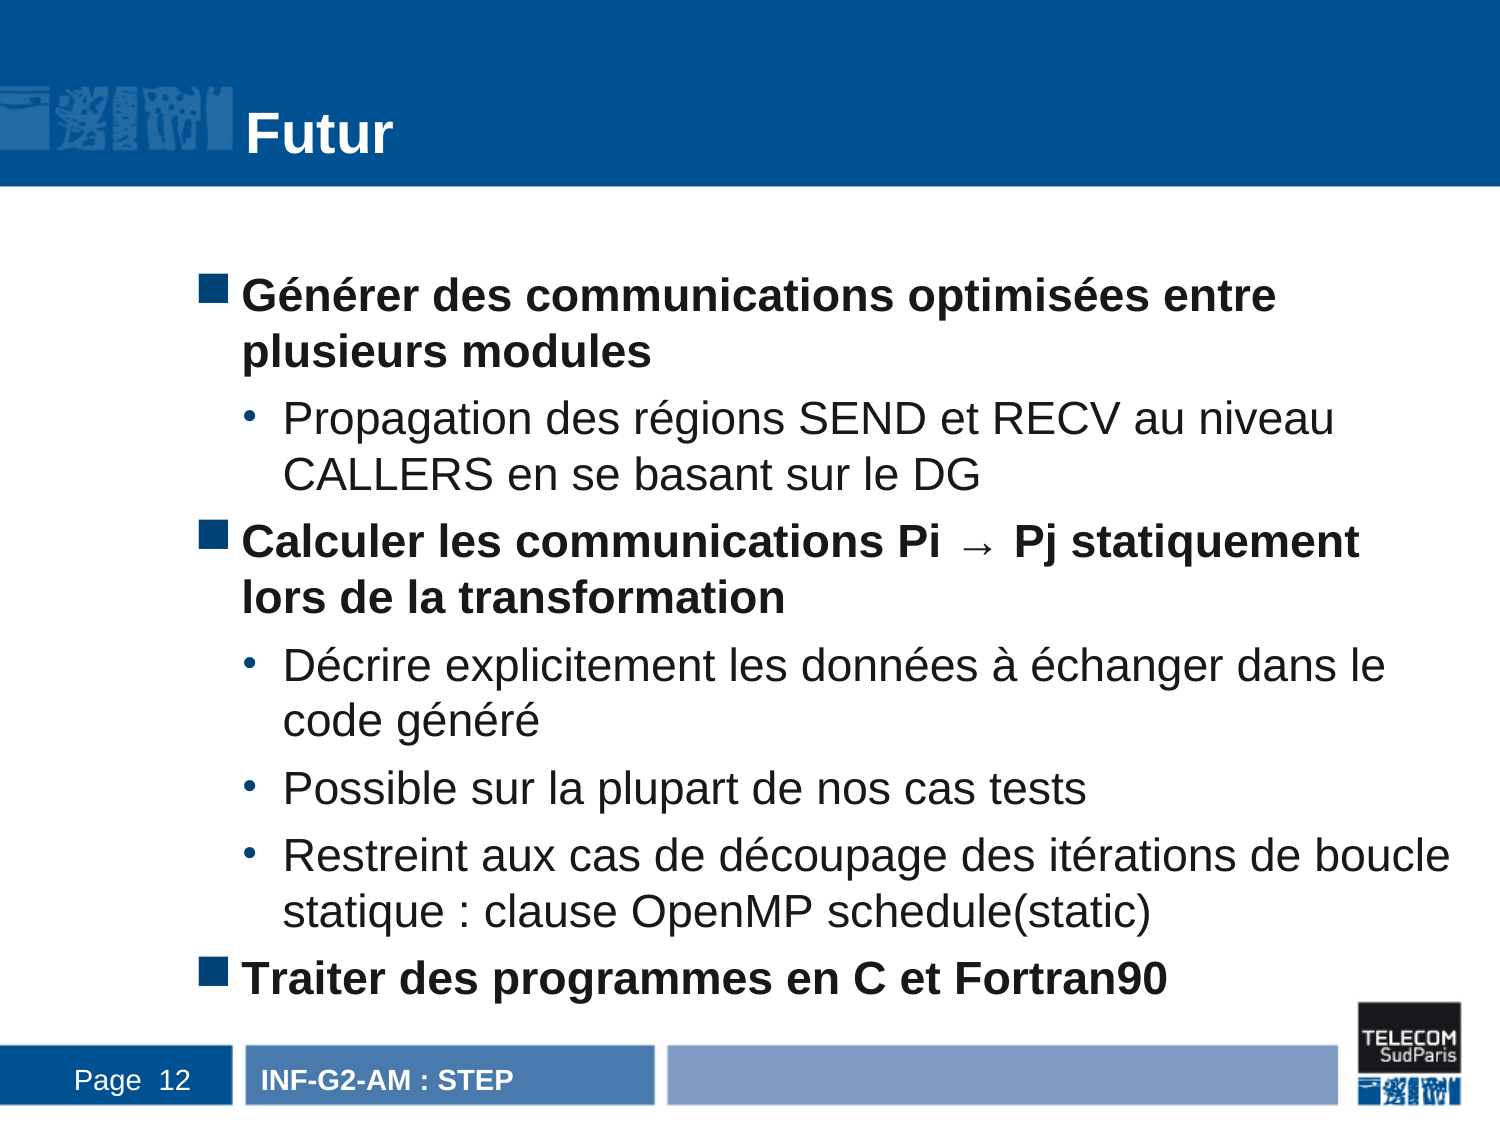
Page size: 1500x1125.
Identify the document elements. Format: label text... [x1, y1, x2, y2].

picture [0, 0, 1500, 1125]
list Générer des communications optimisées entre plusieurs modules Propagation des régions SEND et RECV au niveau CALLERS en se basant sur le DG Calculer les communications Pi → Pj statiquement lors de la transformation Décrire explicitement les données à échanger dans le code généré Possible sur la plupart de nos cas tests Restreint aux cas de découpage des itérations de boucle statique : clause OpenMP schedule(static) Traiter des programmes en C et Fortran90 [200, 265, 1459, 1008]
title Futur [245, 38, 1459, 166]
